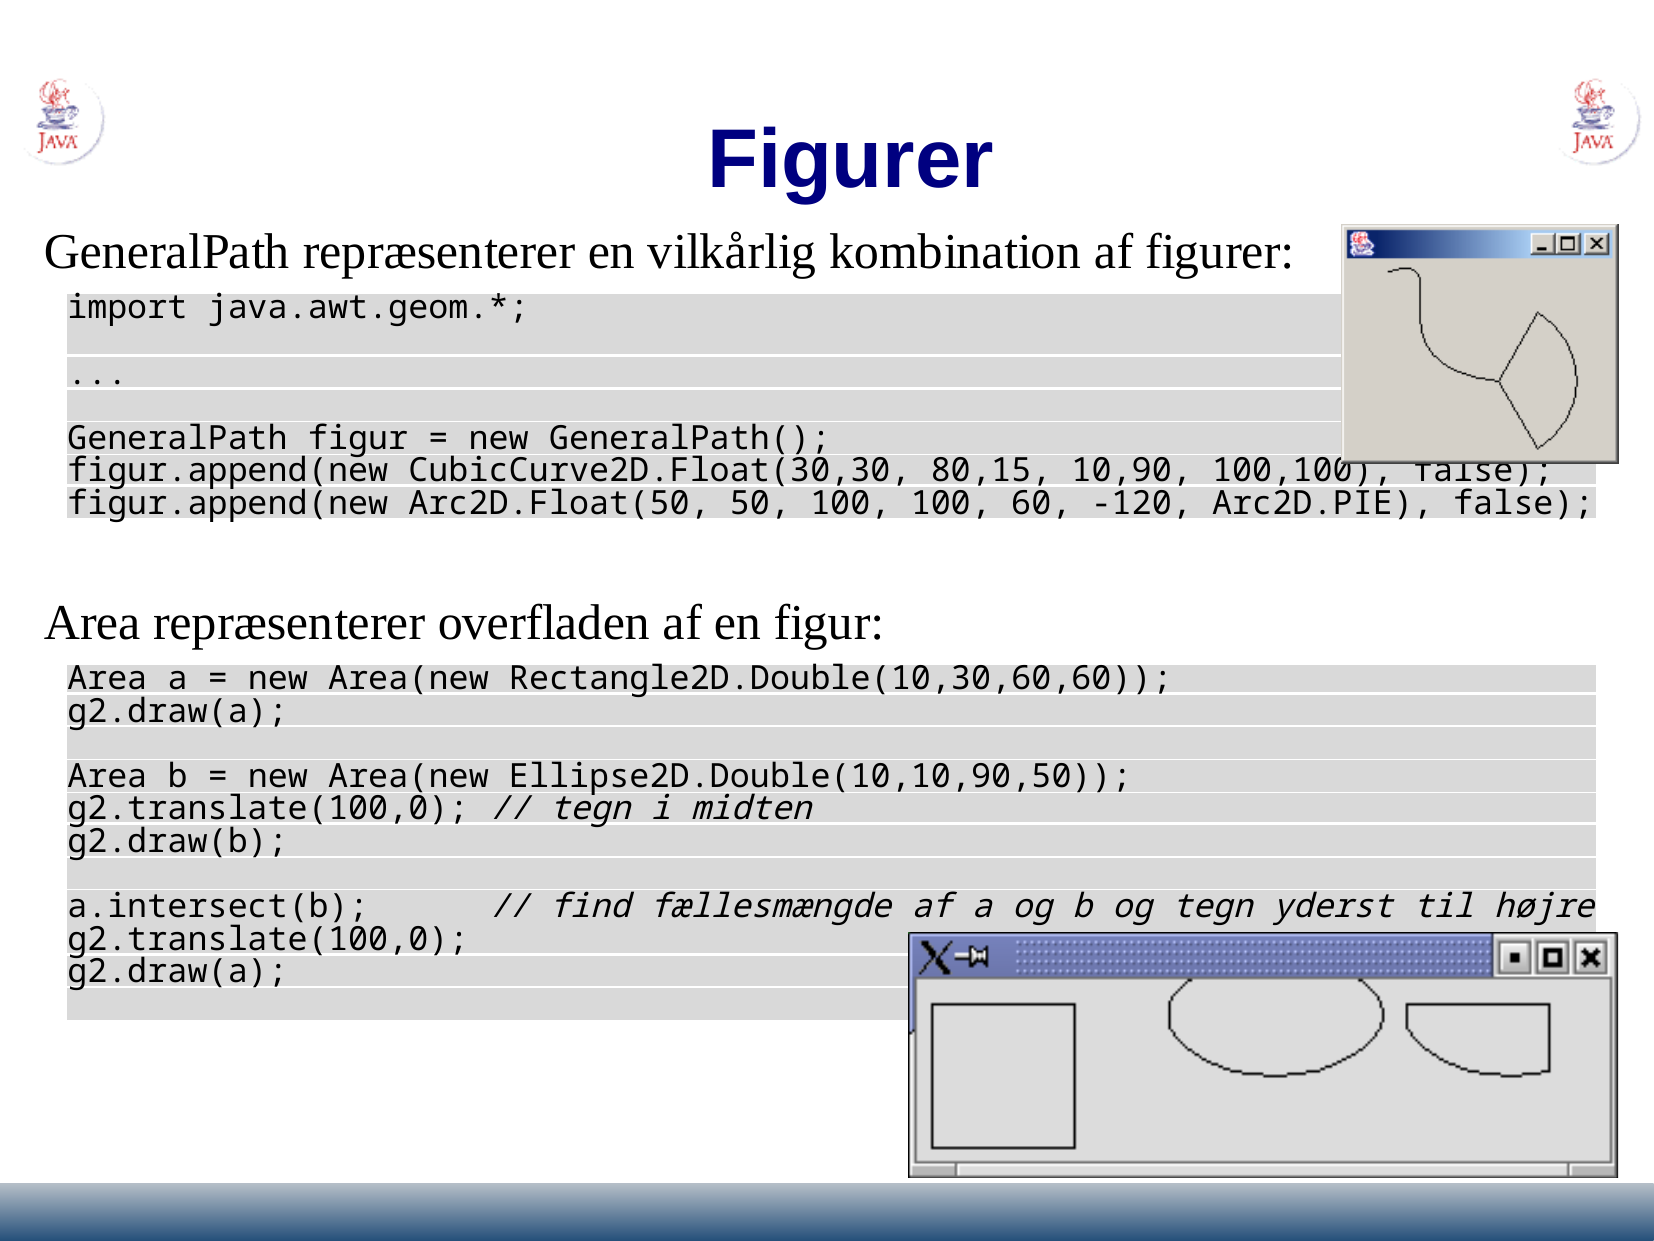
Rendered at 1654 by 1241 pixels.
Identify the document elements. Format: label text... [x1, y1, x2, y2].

chart [40, 223, 1621, 1241]
picture [1341, 224, 1619, 464]
picture [10, 71, 109, 169]
title Figurer [156, 55, 1534, 223]
picture [1545, 71, 1645, 169]
